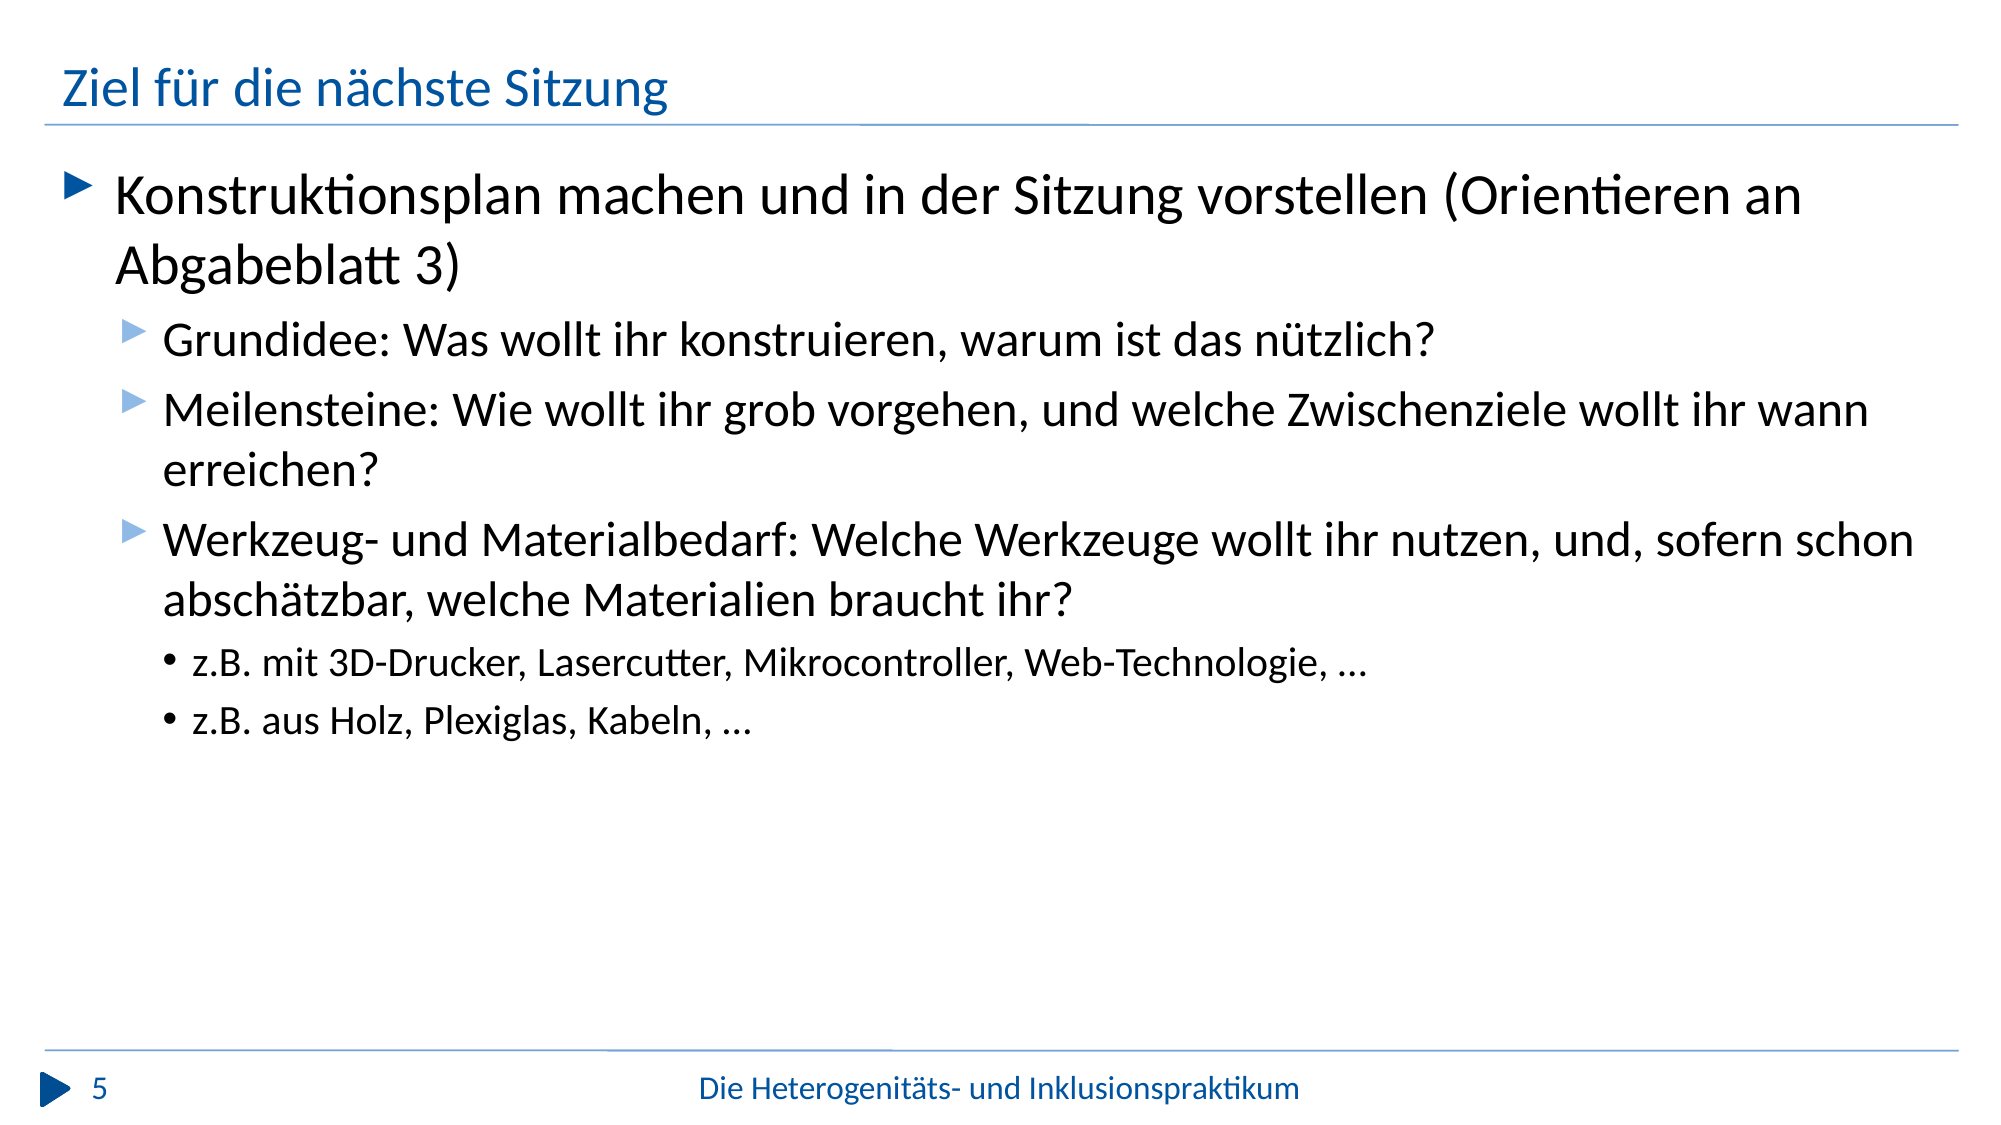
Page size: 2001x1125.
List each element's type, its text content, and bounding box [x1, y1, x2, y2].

footer Die Heterogenitäts- und Inklusionspraktikum [488, 1058, 1512, 1119]
list Konstruktionsplan machen und in der Sitzung vorstellen (Orientieren an Abgabeblatt 3) Grundidee: Was wollt ihr konstruieren, warum ist das nützlich? Meilensteine: Wie wollt ihr grob vorgehen, und welche Zwischenziele wollt ihr wann erreichen? Werkzeug- und Materialbedarf: Welche Werkzeuge wollt ihr nutzen, und, sofern schon abschätzbar, welche Materialien braucht ihr? z.B. mit 3D-Drucker, Lasercutter, Mikrocontroller, Web-Technologie, … z.B. aus Holz, Plexiglas, Kabeln, … [44, 149, 1959, 1035]
title Ziel für die nächste Sitzung [47, 42, 1959, 125]
